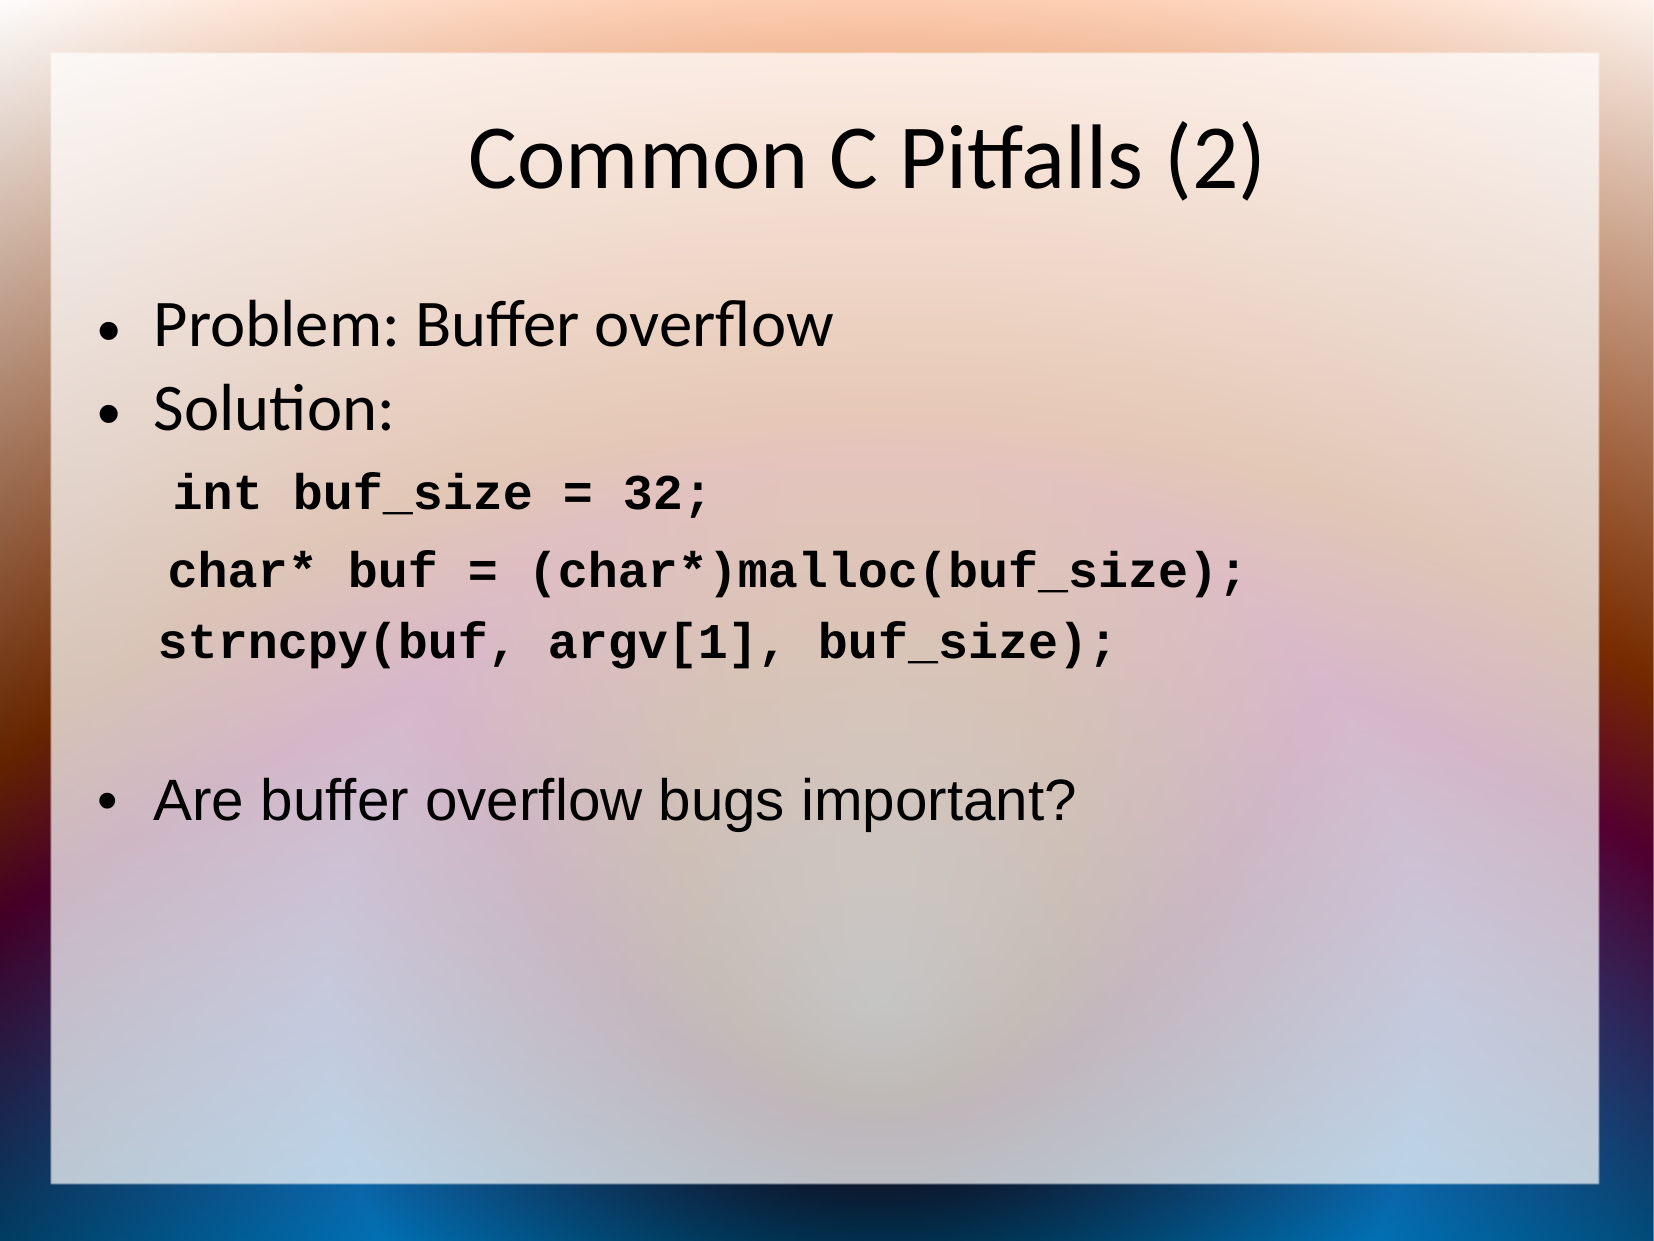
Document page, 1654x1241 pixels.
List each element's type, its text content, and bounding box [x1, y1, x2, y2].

text_box Problem: Buffer overflow Solution: int buf_size = 32; char* buf = (char*)malloc(buf_size); strncpy(buf, argv[1], buf_size); Are buffer overflow bugs important? [82, 289, 1627, 1172]
picture [0, 0, 1654, 1241]
text_box Common C Pitfalls (2)‏ [82, 49, 1654, 257]
